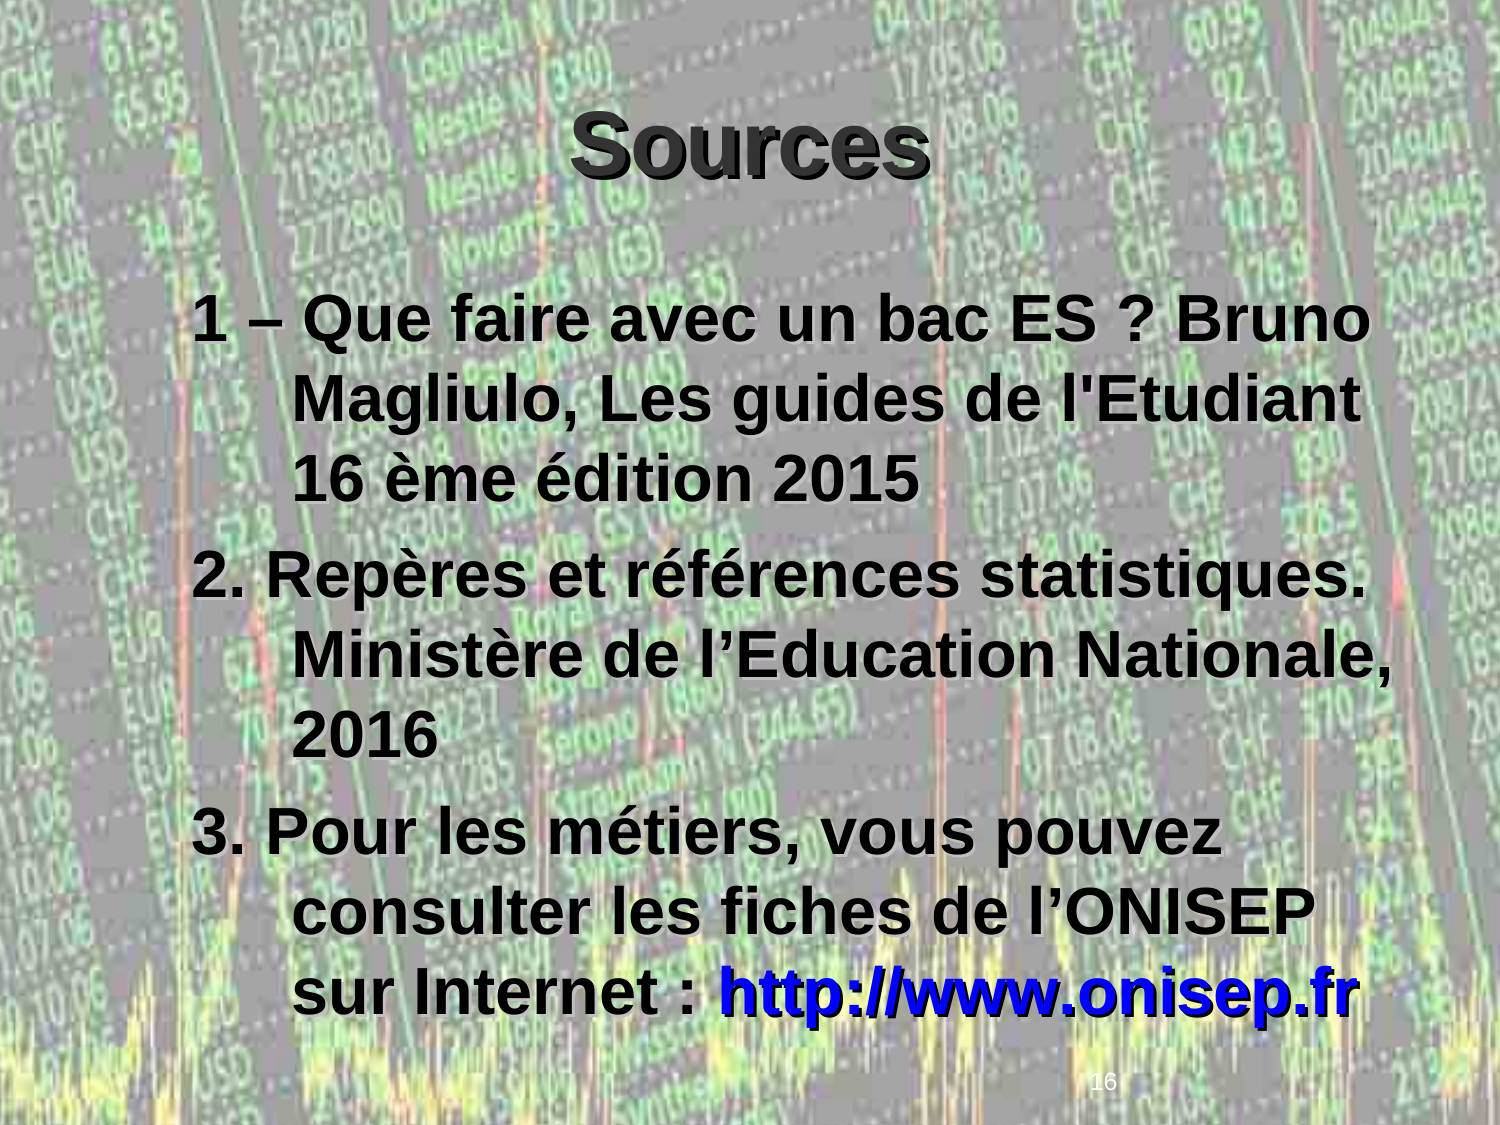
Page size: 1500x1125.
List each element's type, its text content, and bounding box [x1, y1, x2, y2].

picture [0, 0, 1500, 1125]
title Sources [75, 45, 1426, 233]
list 1 – Que faire avec un bac ES ? Bruno Magliulo, Les guides de l'Etudiant 16 ème édition 2015 2. Repères et références statistiques. Ministère de l’Education Nationale, 2016 3. Pour les métiers, vous pouvez consulter les fiches de l’ONISEP sur Internet : http://www.onisep.fr [76, 267, 1427, 1125]
